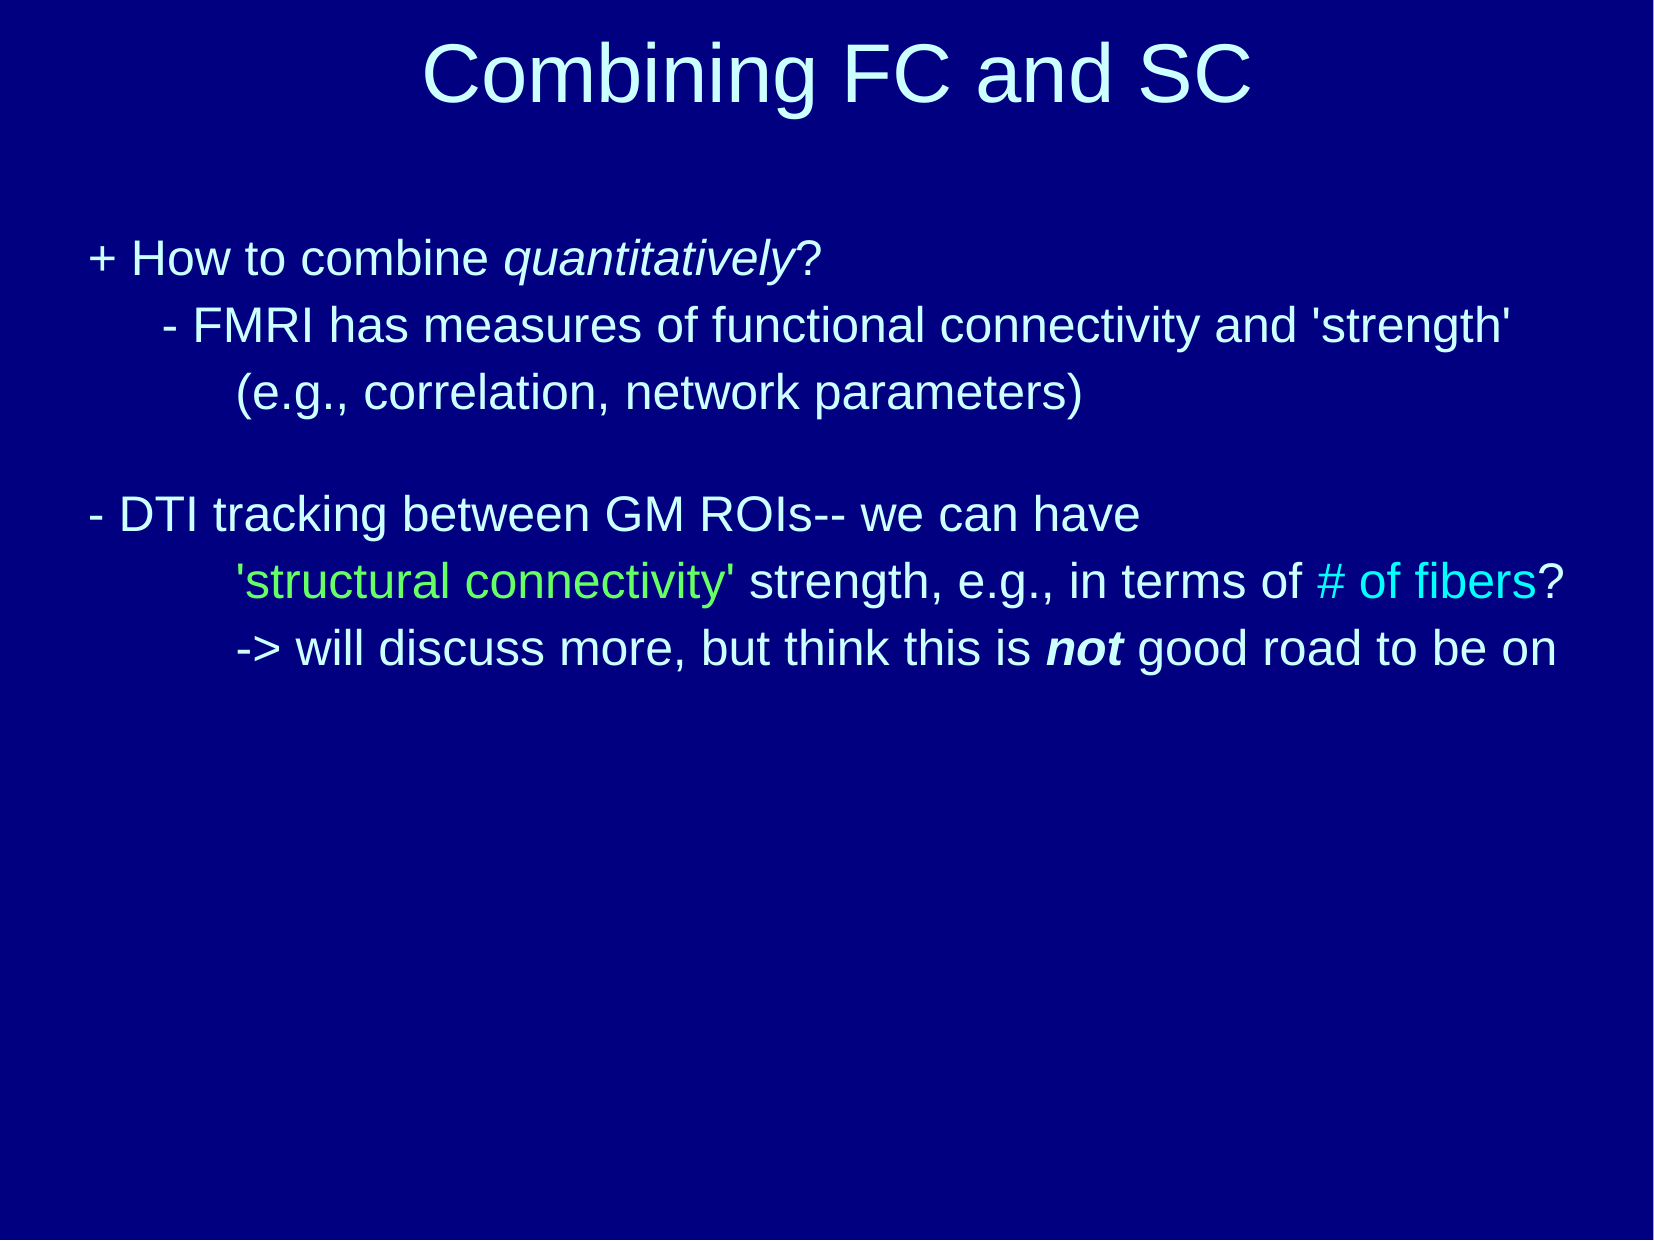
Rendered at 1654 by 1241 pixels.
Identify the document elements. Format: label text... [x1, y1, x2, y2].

text_box - DTI tracking between GM ROIs-- we can have 'structural connectivity' strength, e.g., in terms of # of fibers? -> will discuss more, but think this is not good road to be on [73, 211, 1581, 952]
title Combining FC and SC [93, 6, 1582, 142]
